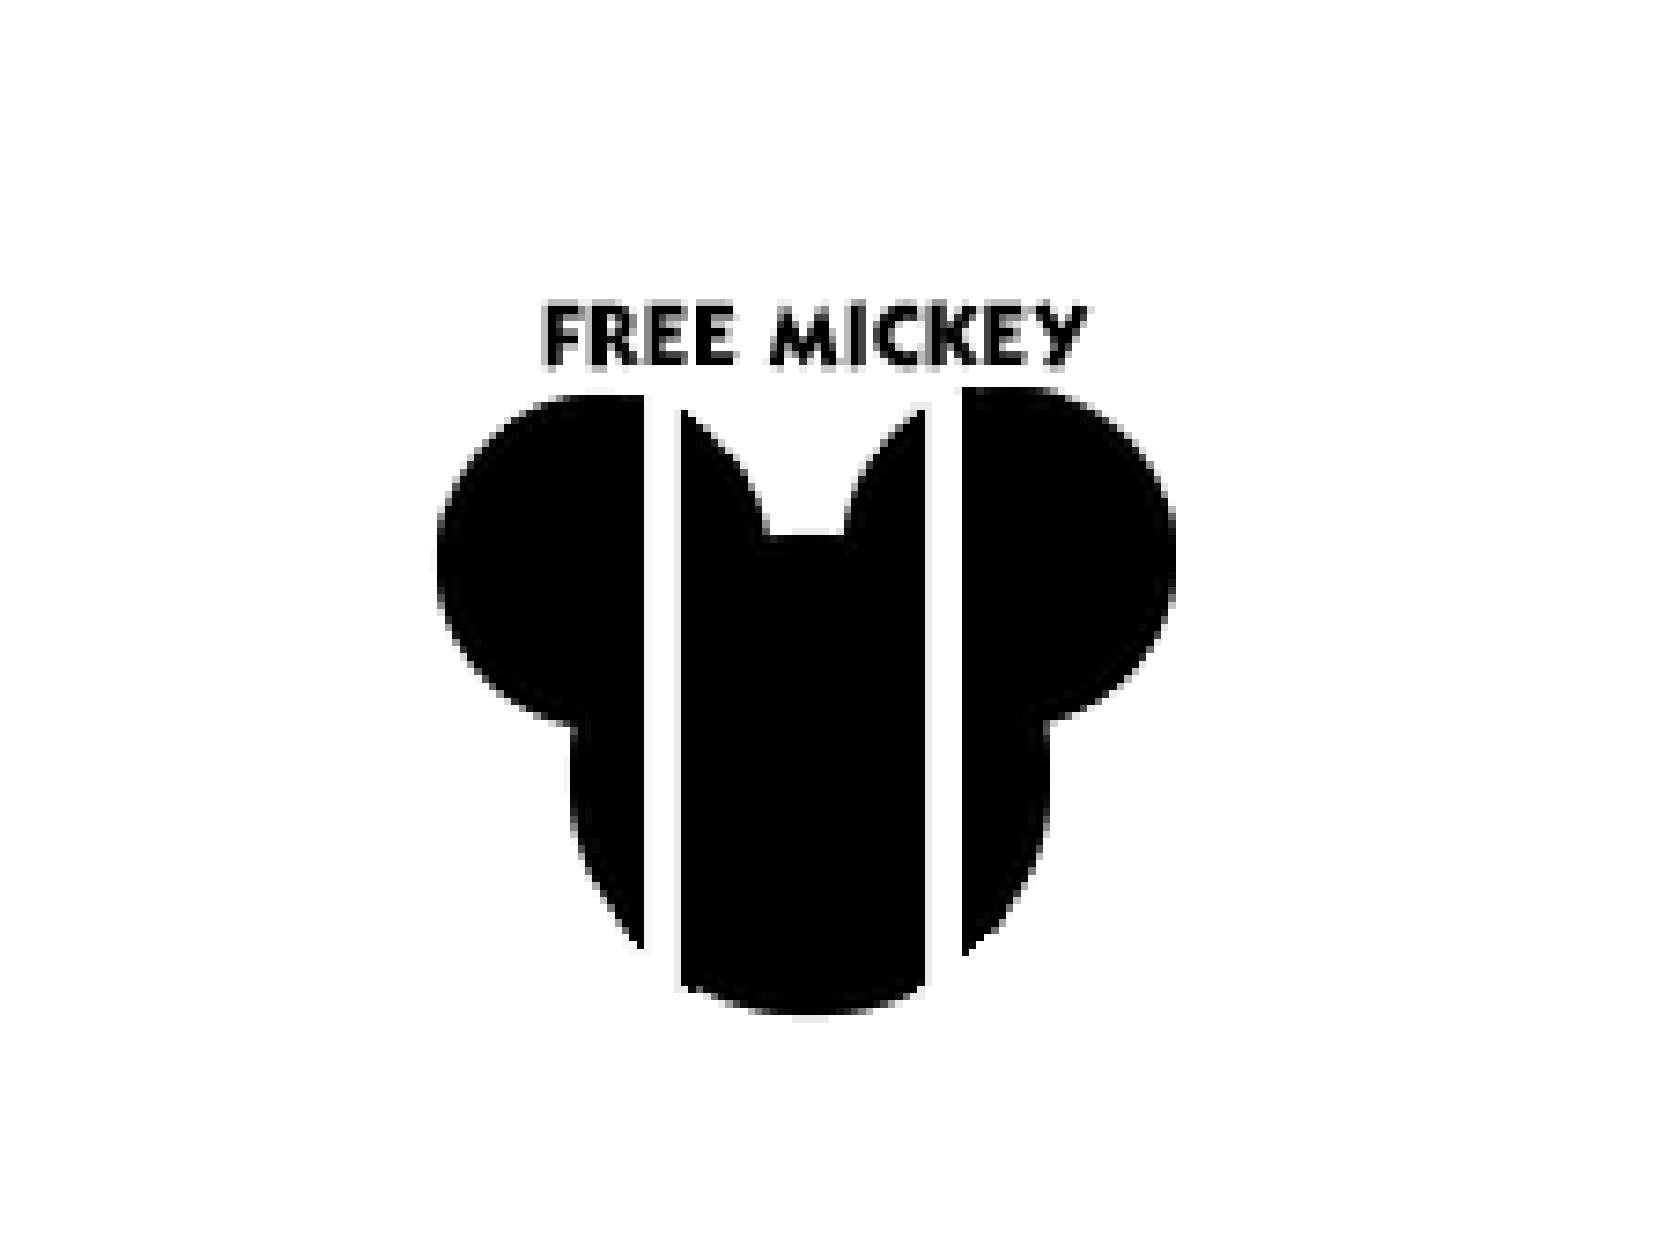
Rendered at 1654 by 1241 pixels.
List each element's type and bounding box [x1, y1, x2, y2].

picture [364, 159, 1265, 1060]
